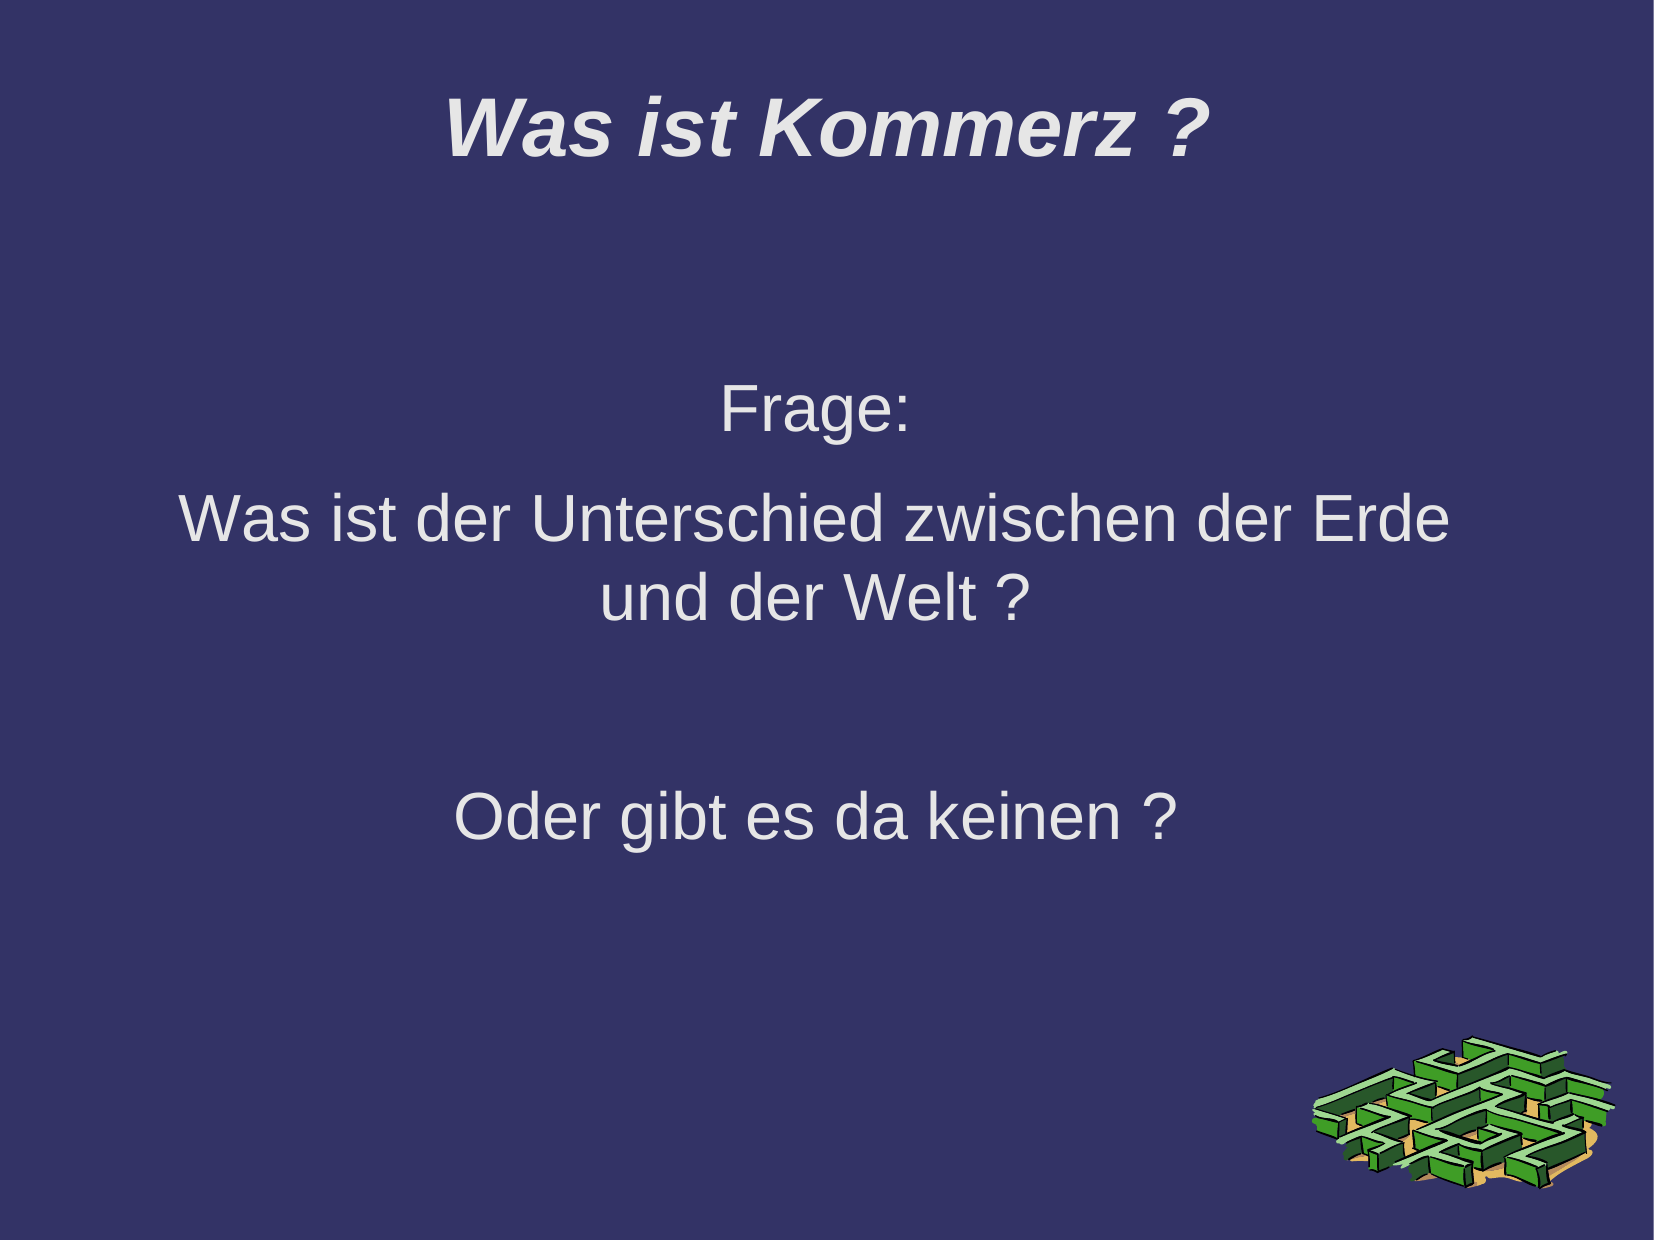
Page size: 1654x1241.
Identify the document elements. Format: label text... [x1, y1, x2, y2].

title Was ist Kommerz ? [121, 19, 1534, 227]
list Frage: Was ist der Unterschied zwischen der Erde und der Welt ? Oder gibt es da keinen ? [178, 364, 1570, 1147]
